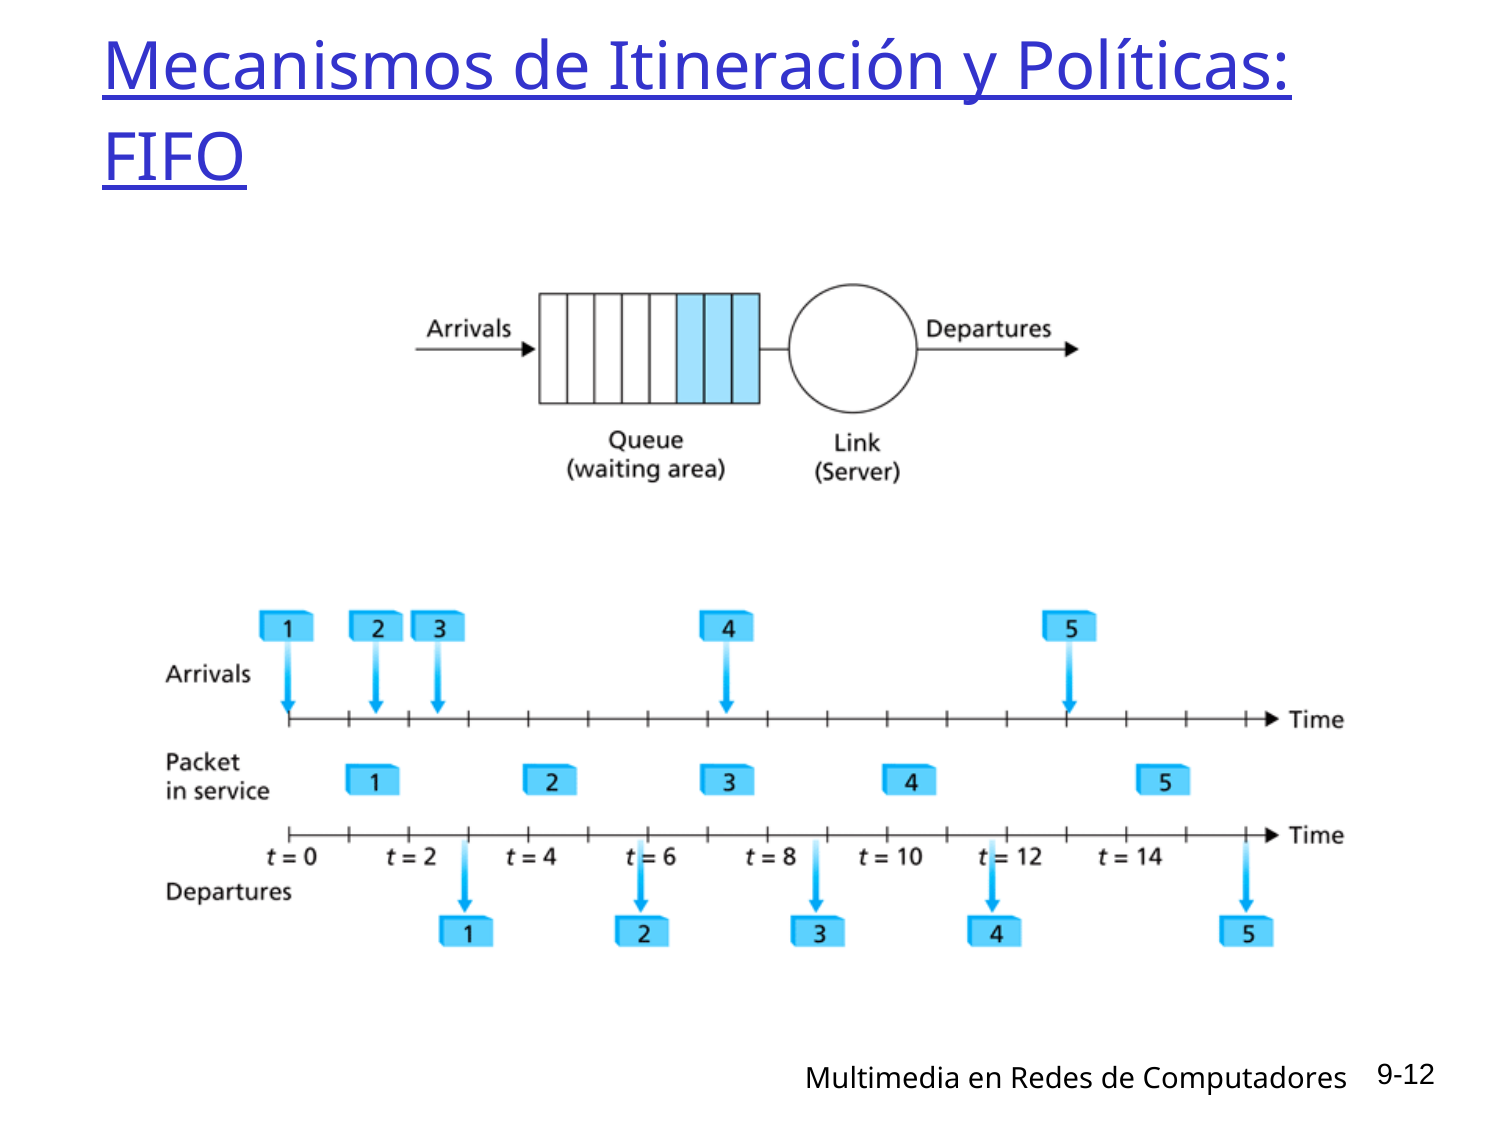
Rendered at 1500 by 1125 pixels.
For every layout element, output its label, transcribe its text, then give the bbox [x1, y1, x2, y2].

title Mecanismos de Itineración y Políticas: FIFO [87, 23, 1363, 195]
picture [160, 606, 1351, 976]
picture [307, 282, 1083, 497]
